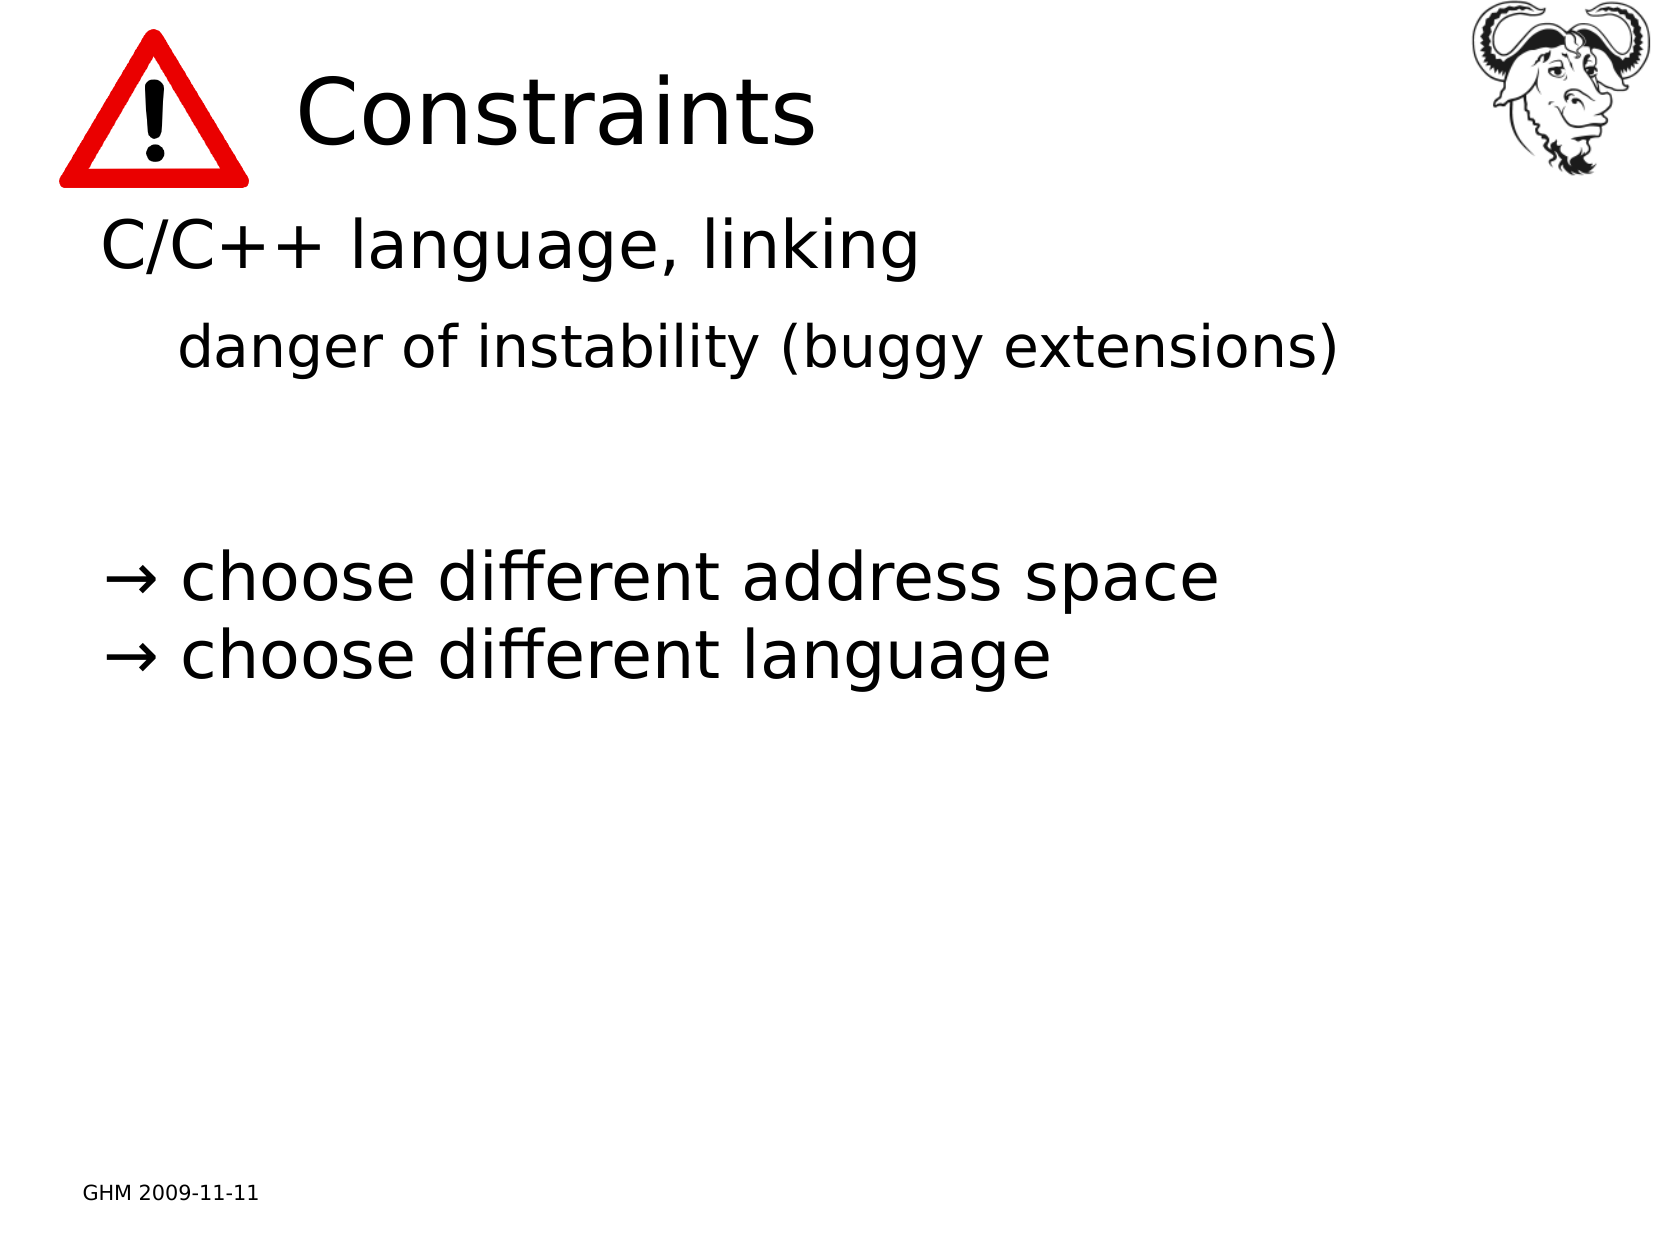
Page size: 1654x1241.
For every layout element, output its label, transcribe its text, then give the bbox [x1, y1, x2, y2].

text_box → choose different address space → choose different language [88, 531, 1388, 768]
title Constraints [295, 56, 1388, 170]
picture [59, 29, 249, 188]
picture [1469, 0, 1654, 178]
list C/C++ language, linking danger of instability (buggy extensions) [82, 206, 1571, 502]
